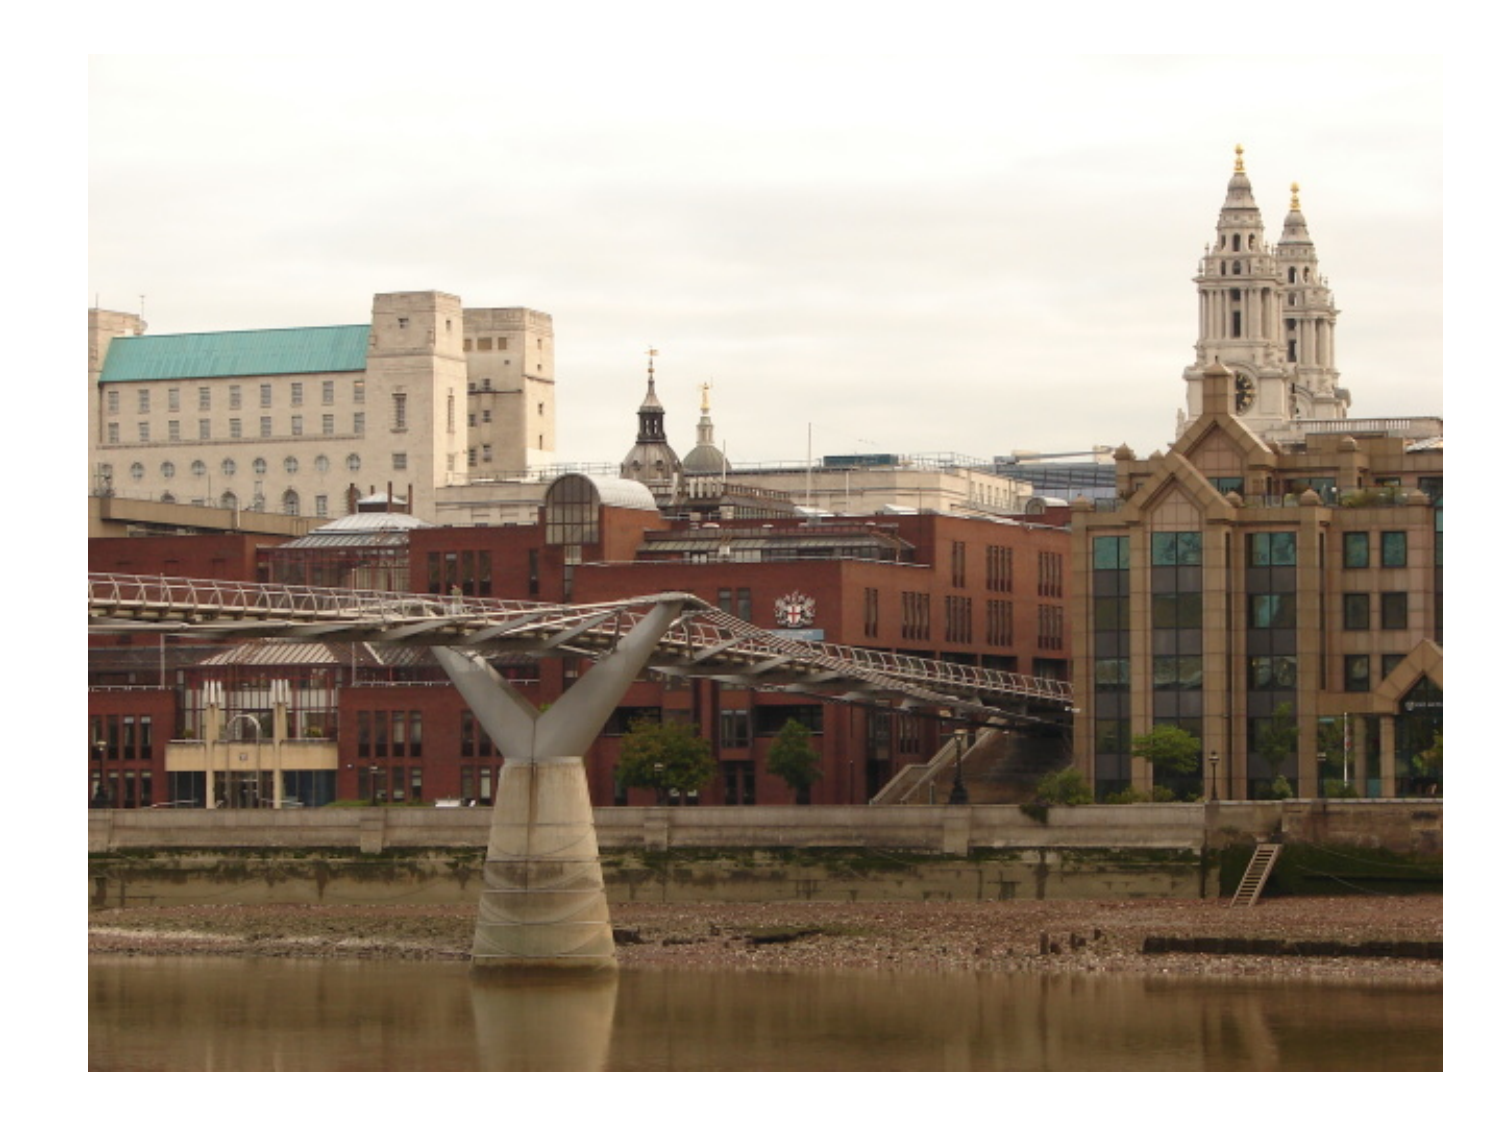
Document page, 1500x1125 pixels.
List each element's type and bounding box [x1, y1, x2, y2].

picture [88, 54, 1443, 1072]
